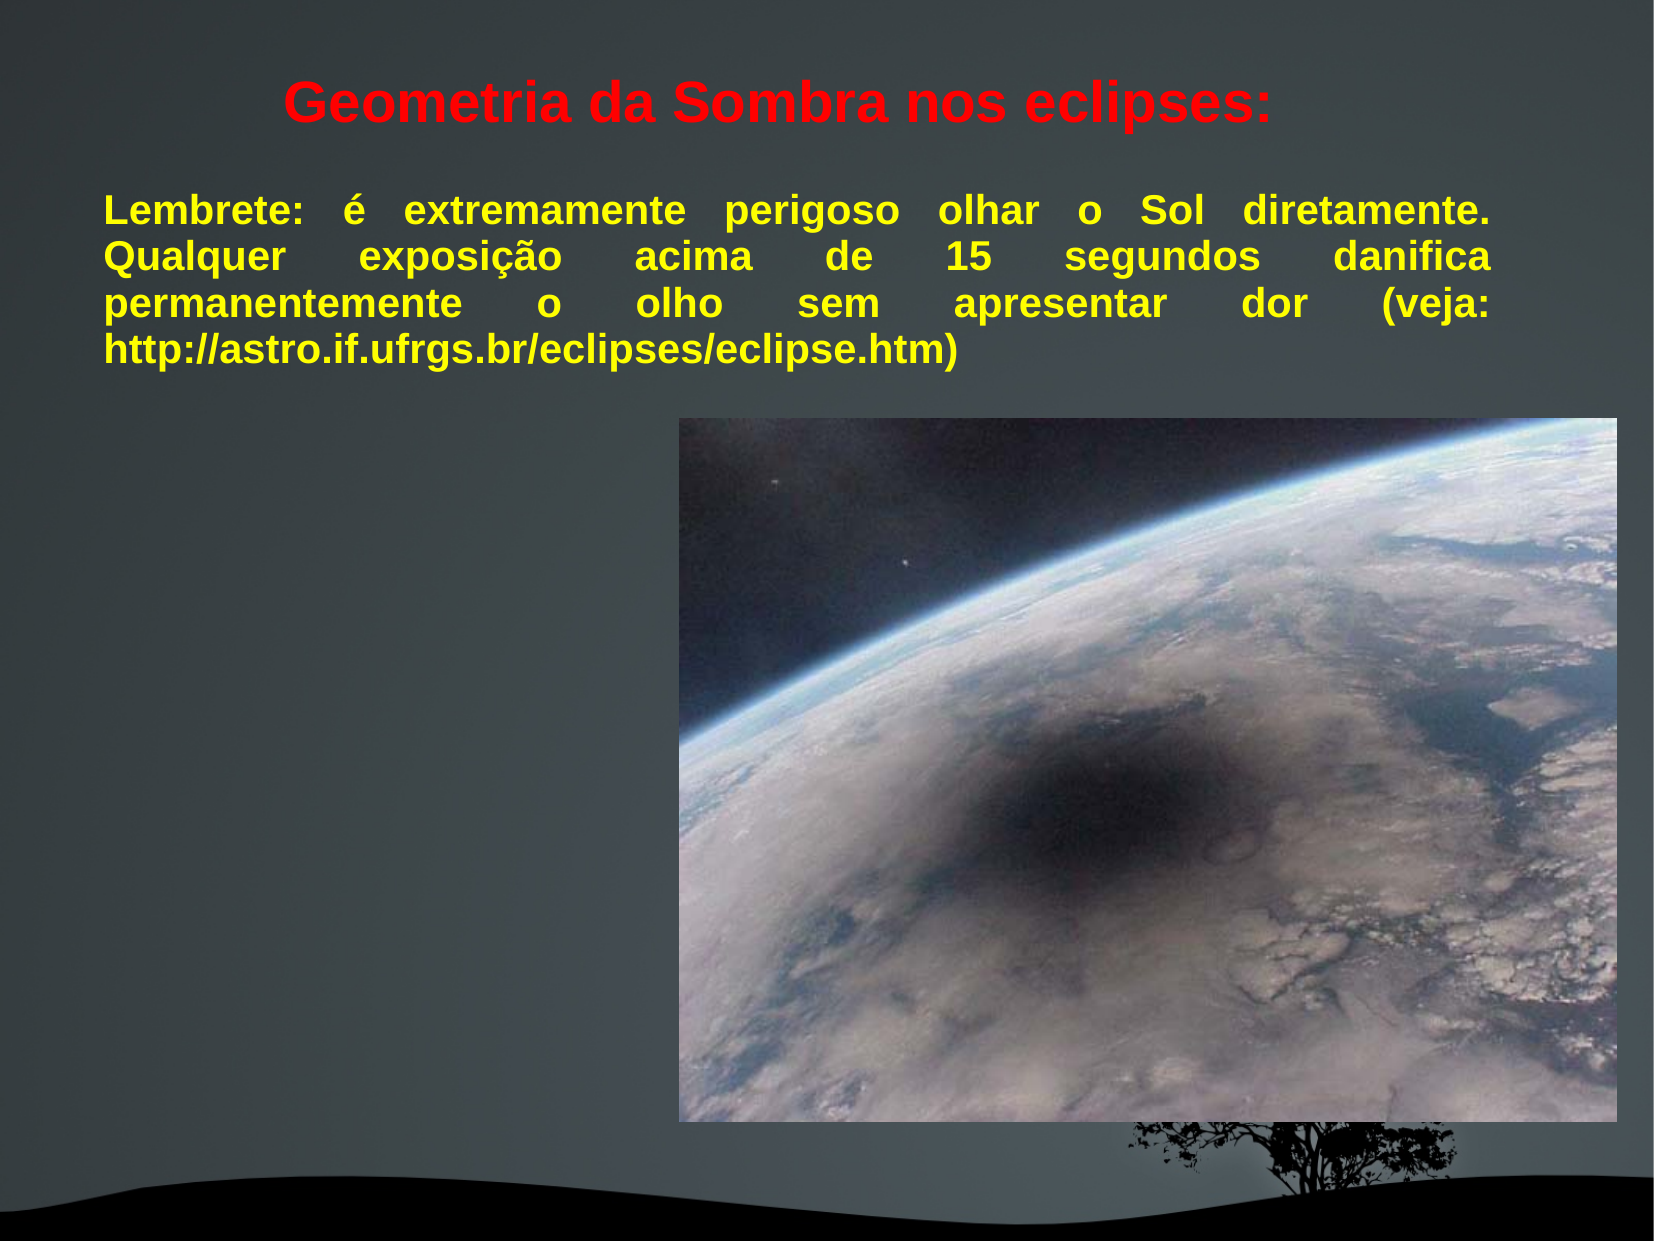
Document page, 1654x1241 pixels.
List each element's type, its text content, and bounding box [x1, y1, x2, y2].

text_box Lembrete: é extremamente perigoso olhar o Sol diretamente. Qualquer exposição acima de 15 segundos danifica permanentemente o olho sem apresentar dor (veja: http://astro.if.ufrgs.br/eclipses/eclipse.htm) [88, 179, 1506, 448]
picture [0, 0, 1654, 1241]
text_box Geometria da Sombra nos eclipses: [265, 59, 1365, 168]
